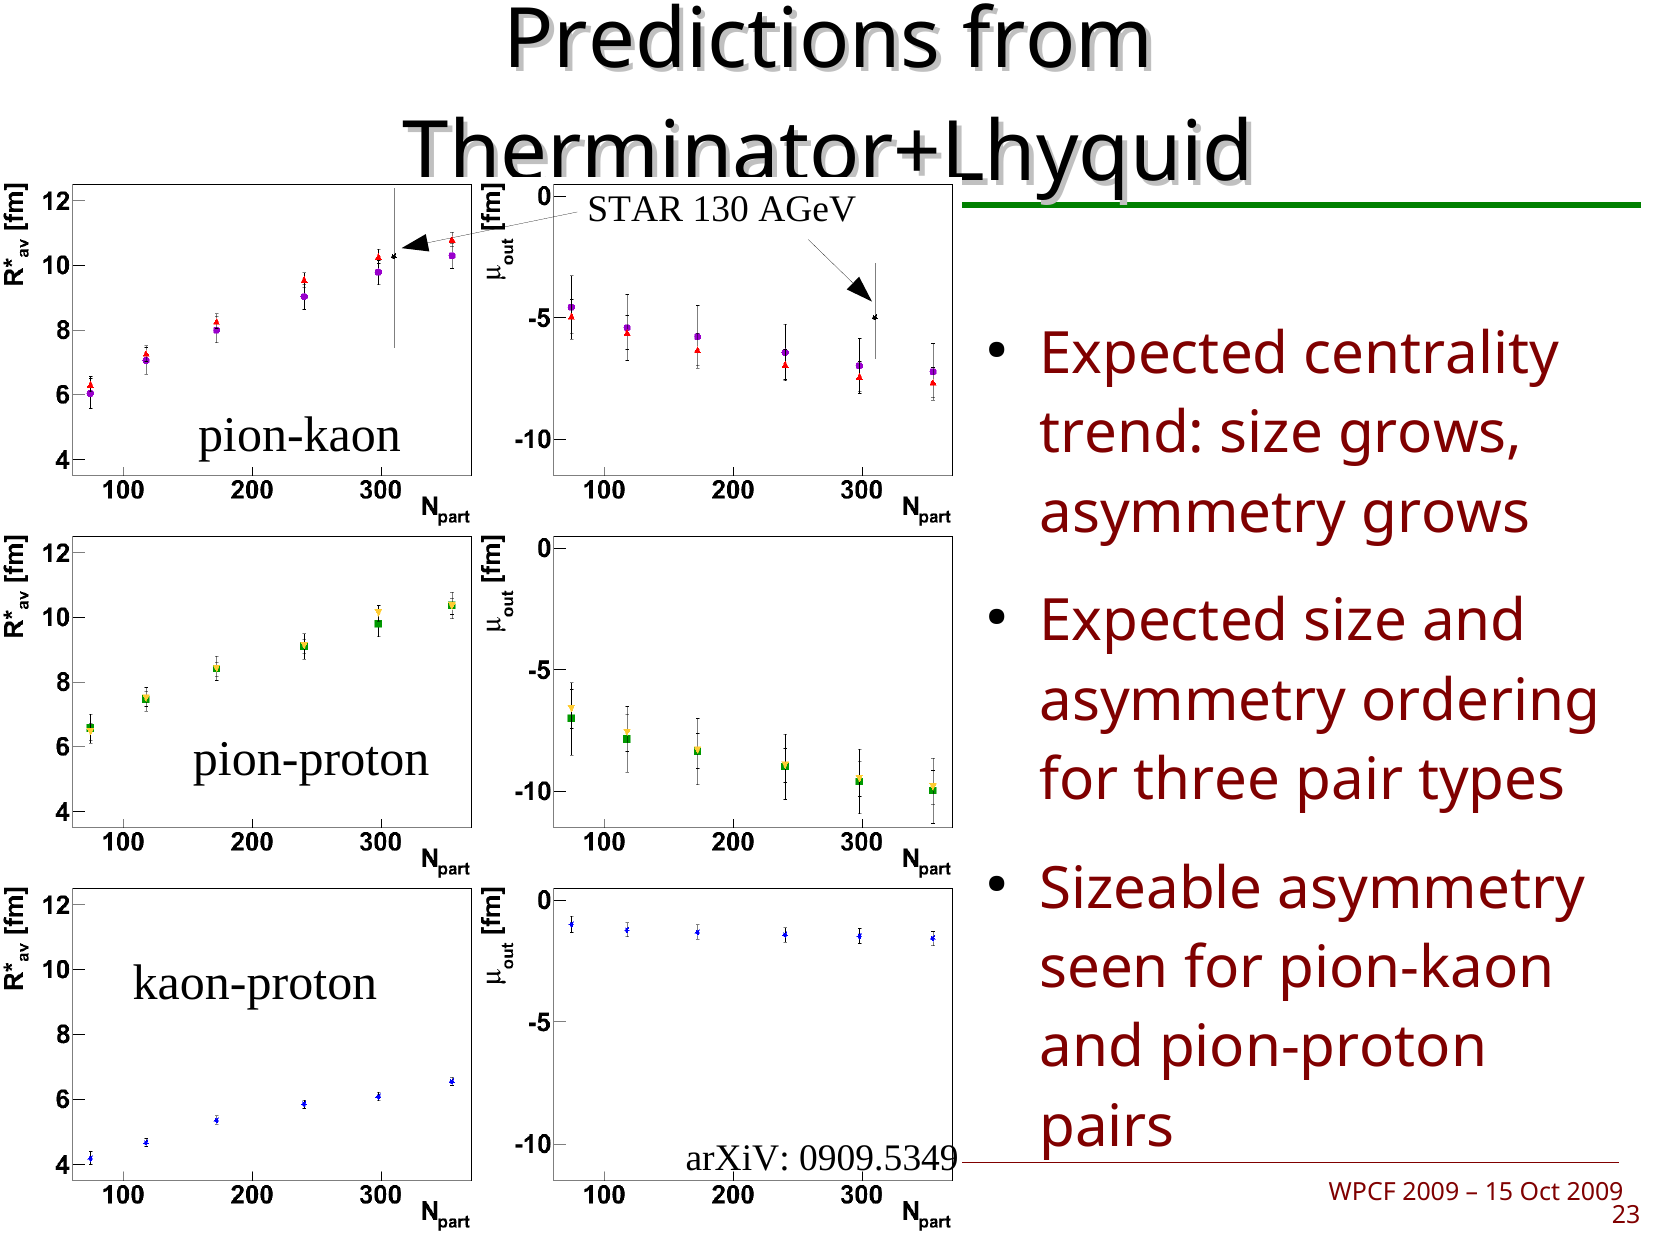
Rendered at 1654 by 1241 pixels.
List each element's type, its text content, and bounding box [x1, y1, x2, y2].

text_box STAR 130 AGeV [587, 187, 857, 230]
text_box kaon-proton [132, 954, 378, 1011]
text_box pion-kaon [198, 406, 402, 463]
list Expected centrality trend: size grows, asymmetry grows Expected size and asymmetry ordering for three pair types Sizeable asymmetry seen for pion-kaon and pion-proton pairs [968, 311, 1629, 1192]
text_box arXiV: 0909.5349 [685, 1137, 959, 1179]
picture [0, 881, 962, 1233]
picture [0, 177, 962, 528]
text_box pion-proton [192, 730, 430, 787]
picture [0, 529, 962, 880]
title Predictions from Therminator+Lhyquid [86, 0, 1572, 196]
